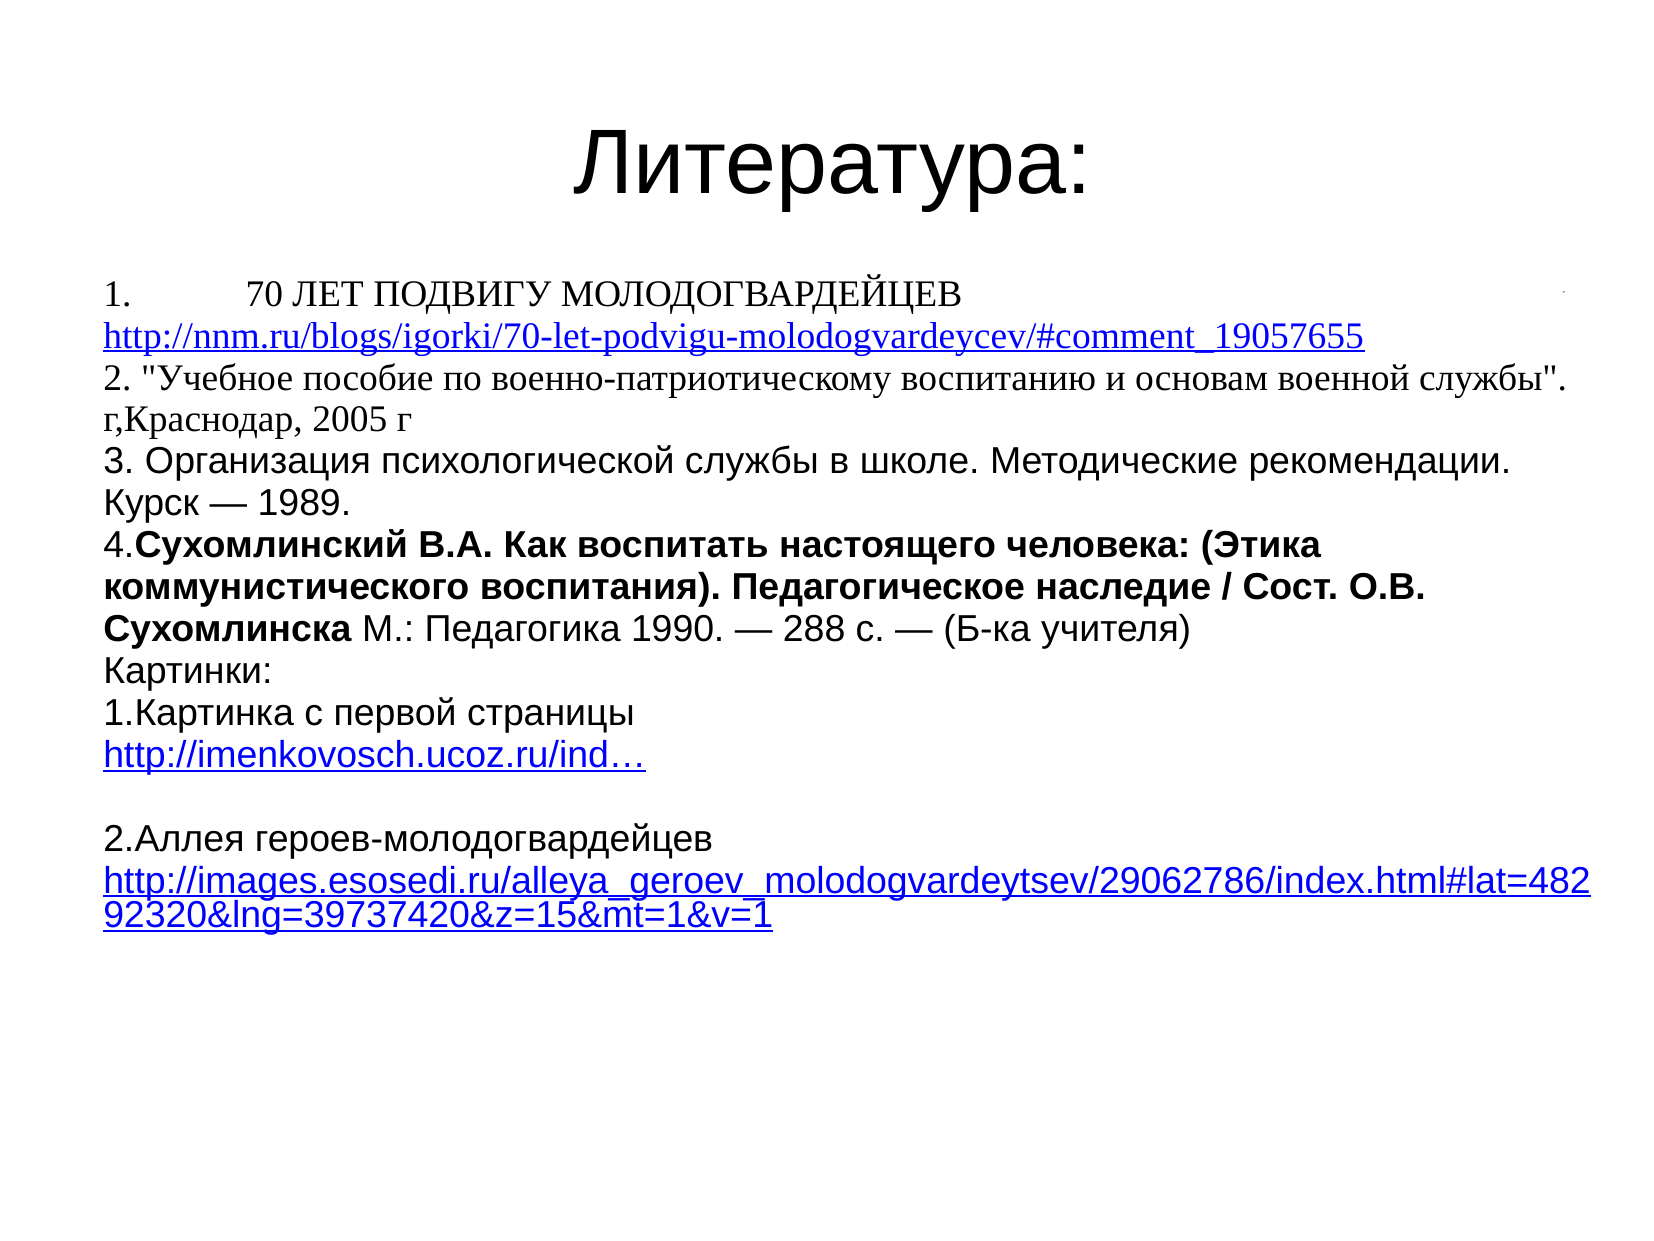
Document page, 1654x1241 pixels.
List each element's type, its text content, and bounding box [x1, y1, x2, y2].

title Литература: [88, 58, 1577, 266]
table_header 1. 70 ЛЕТ ПОДВИГУ МОЛОДОГВАРДЕЙЦЕВ http://nnm.ru/blogs/igorki/70-let-podvigu-molodogvardeycev/#comment_19057655 2. "Учебное пособие по военно-патриотическому воспитанию и основам военной службы". г,Краснодар, 2005 г 3. Организация психологической службы в школе. Методические рекомендации. Курск — 1989. 4.Сухомлинский В.А. Как воспитать настоящего человека: (Этика коммунистического воспитания). Педагогическое наследие / Сост. О.В. Сухомлинска М.: Педагогика 1990. — 288 с. — (Б-ка учителя) Картинки: 1.Картинка с первой страницы http://imenkovosch.ucoz.ru/ind… 2.Аллея героев-молодогвардейцев http://images.esosedi.ru/alleya_geroev_molodogvardeytsev/29062786/index.html#lat=48292320&lng=39737420&z=15&mt=1&v=1 [89, 266, 1624, 1093]
